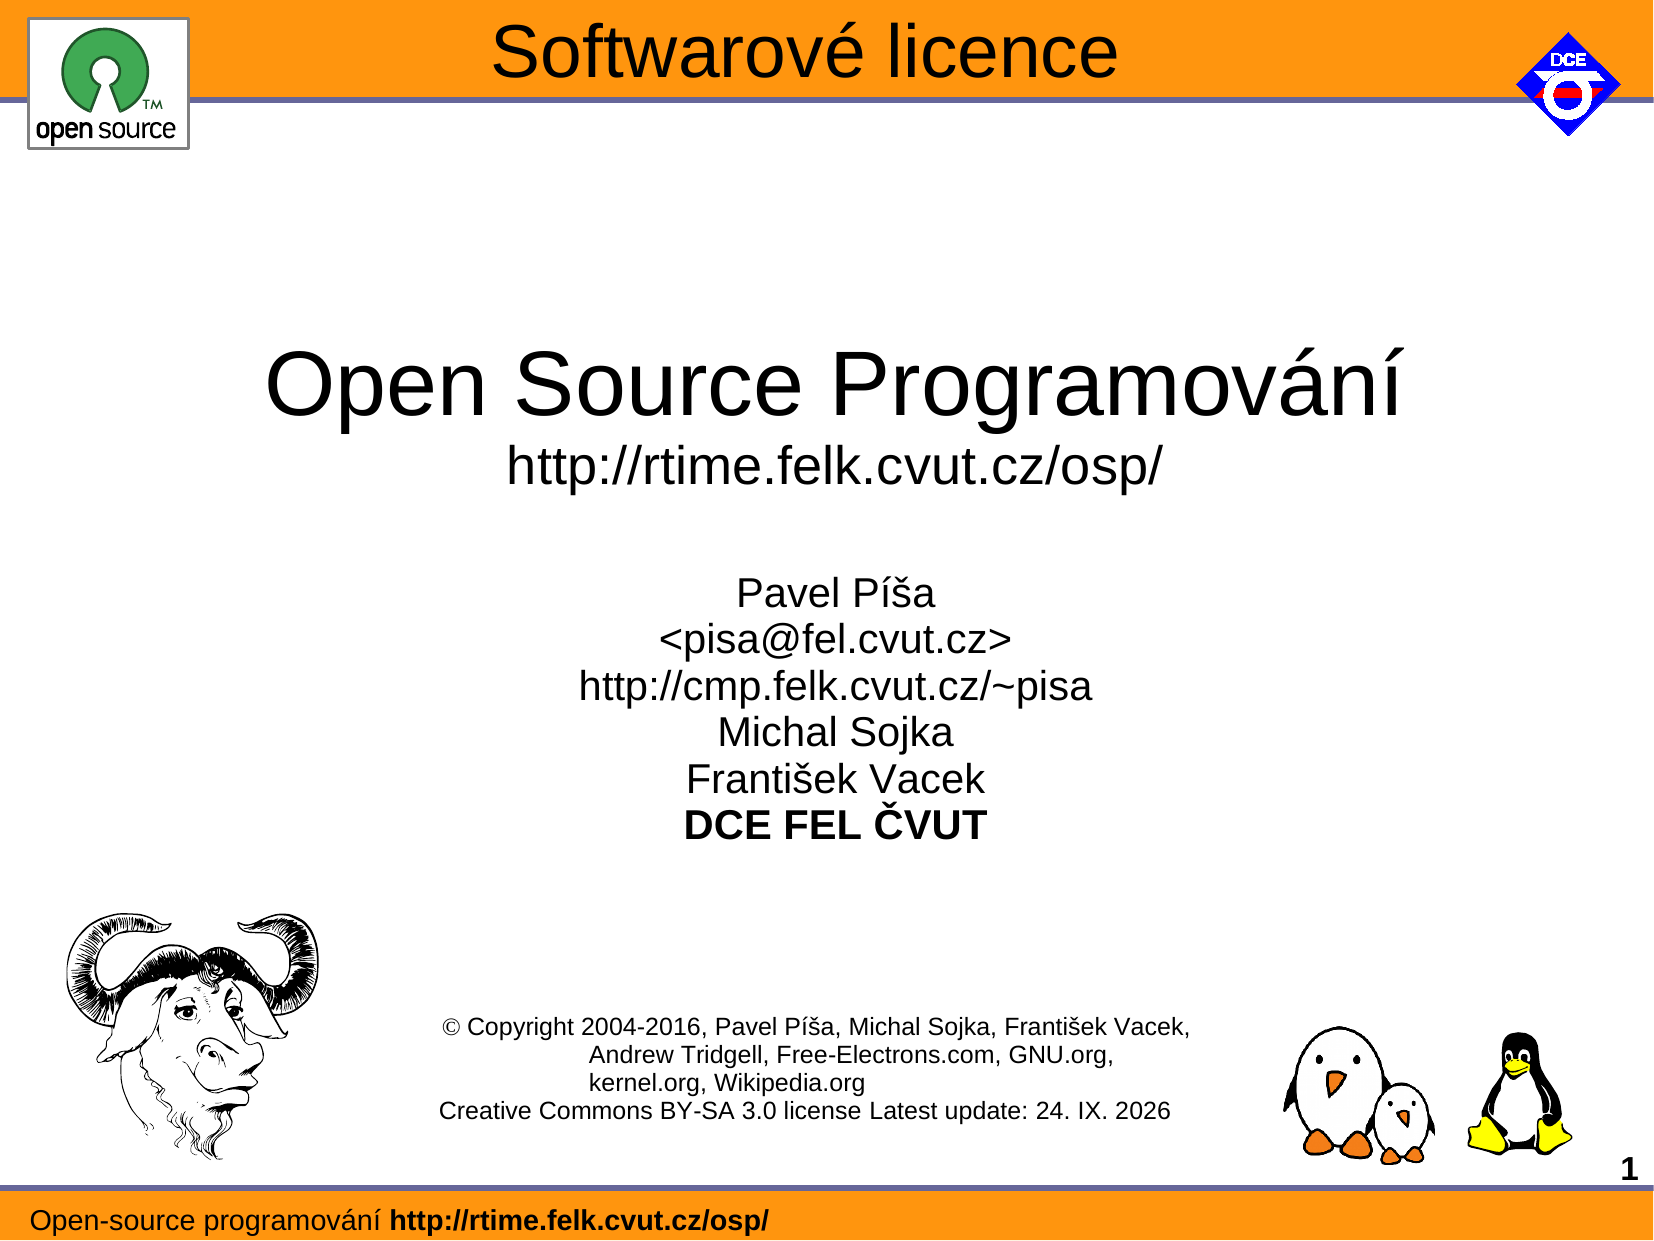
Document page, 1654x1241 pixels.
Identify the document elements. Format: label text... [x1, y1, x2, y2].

picture [66, 911, 319, 1169]
title Softwarové licence [60, 4, 1551, 98]
picture [1283, 1026, 1435, 1165]
subtitle Open Source Programování http://rtime.felk.cvut.cz/osp/ Pavel Píša <pisa@fel.cvut.cz> http://cmp.felk.cvut.cz/~pisa Michal Sojka František Vacek DCE FEL ČVUT [183, 204, 1471, 977]
text_box [1467, 1032, 1573, 1156]
list © Copyright 2004-2016, Pavel Píša, Michal Sojka, František Vacek, Andrew Tridgell, Free-Electrons.com, GNU.org, kernel.org, Wikipedia.org Creative Commons BY-SA 3.0 license Latest update: 6. IV. 2016 [438, 1012, 1215, 1150]
